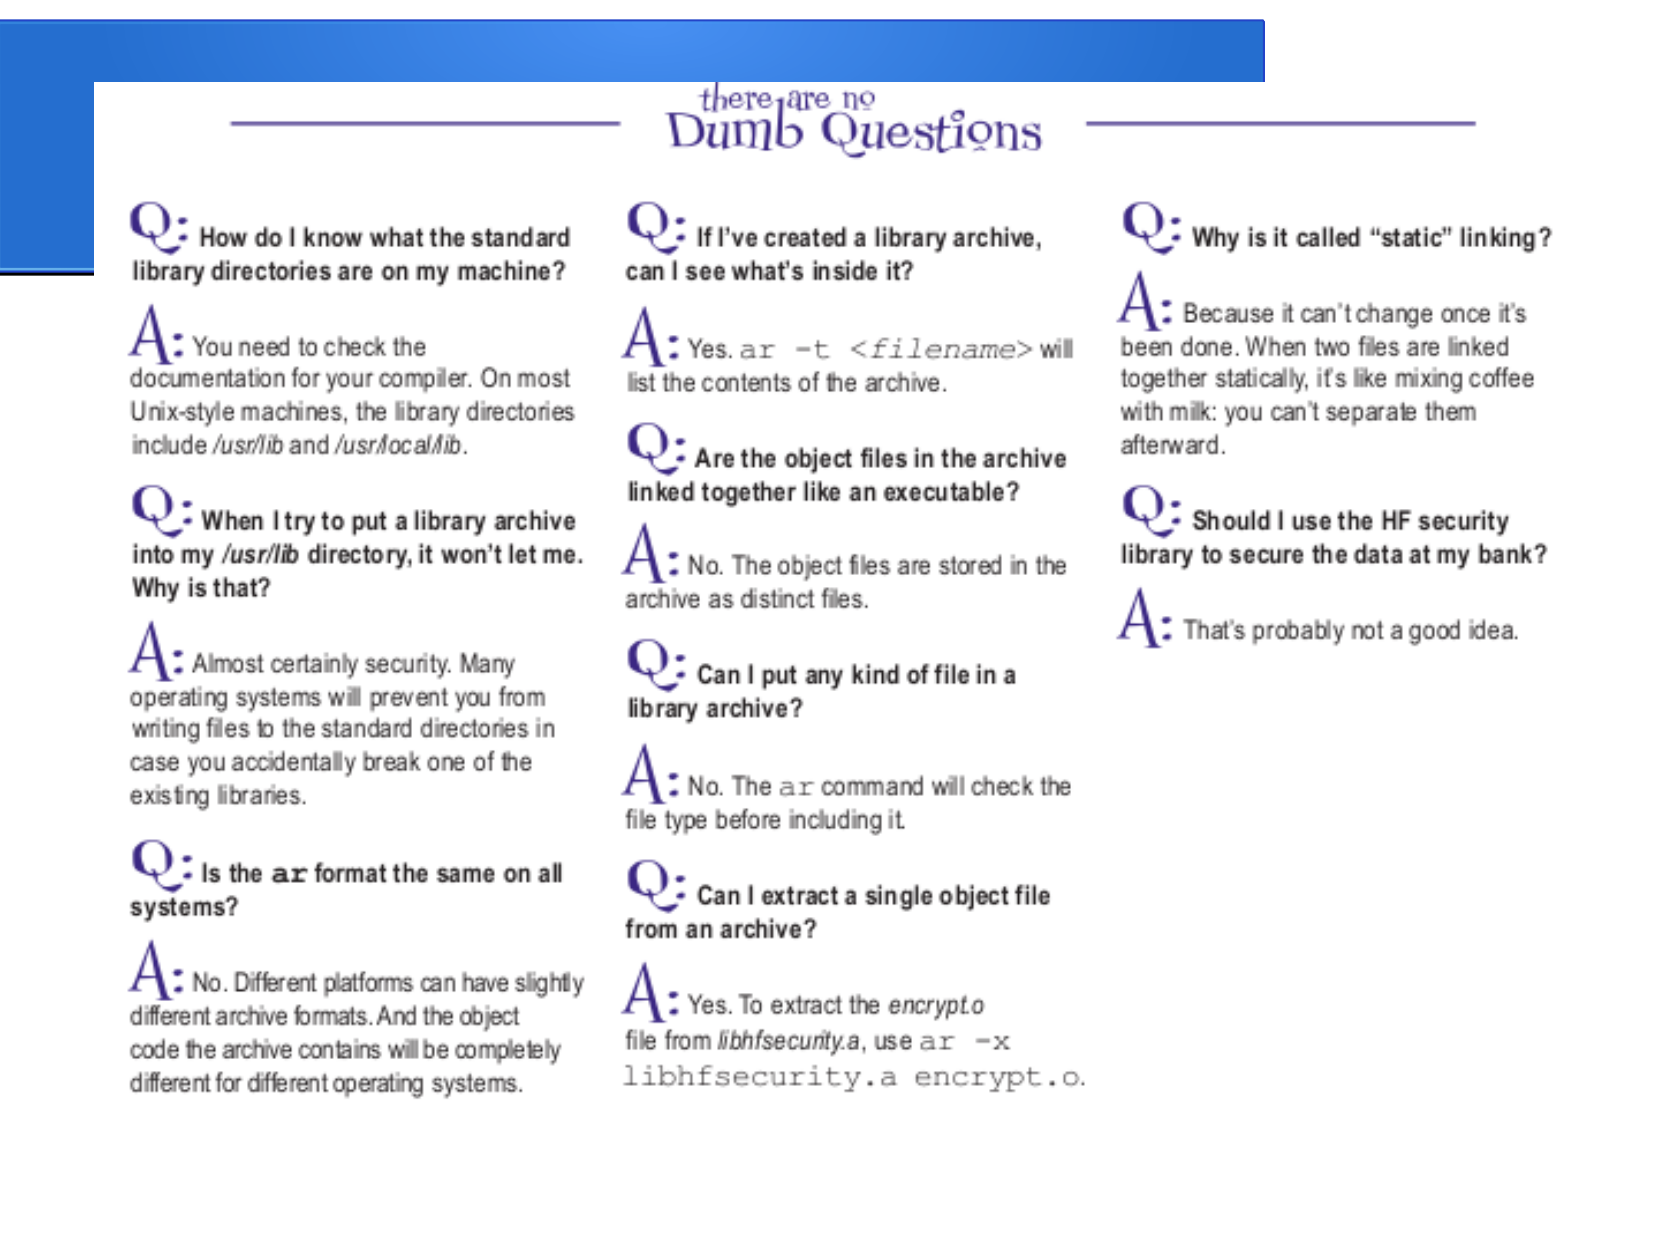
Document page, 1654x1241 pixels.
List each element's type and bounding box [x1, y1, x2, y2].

picture [94, 82, 1571, 1146]
